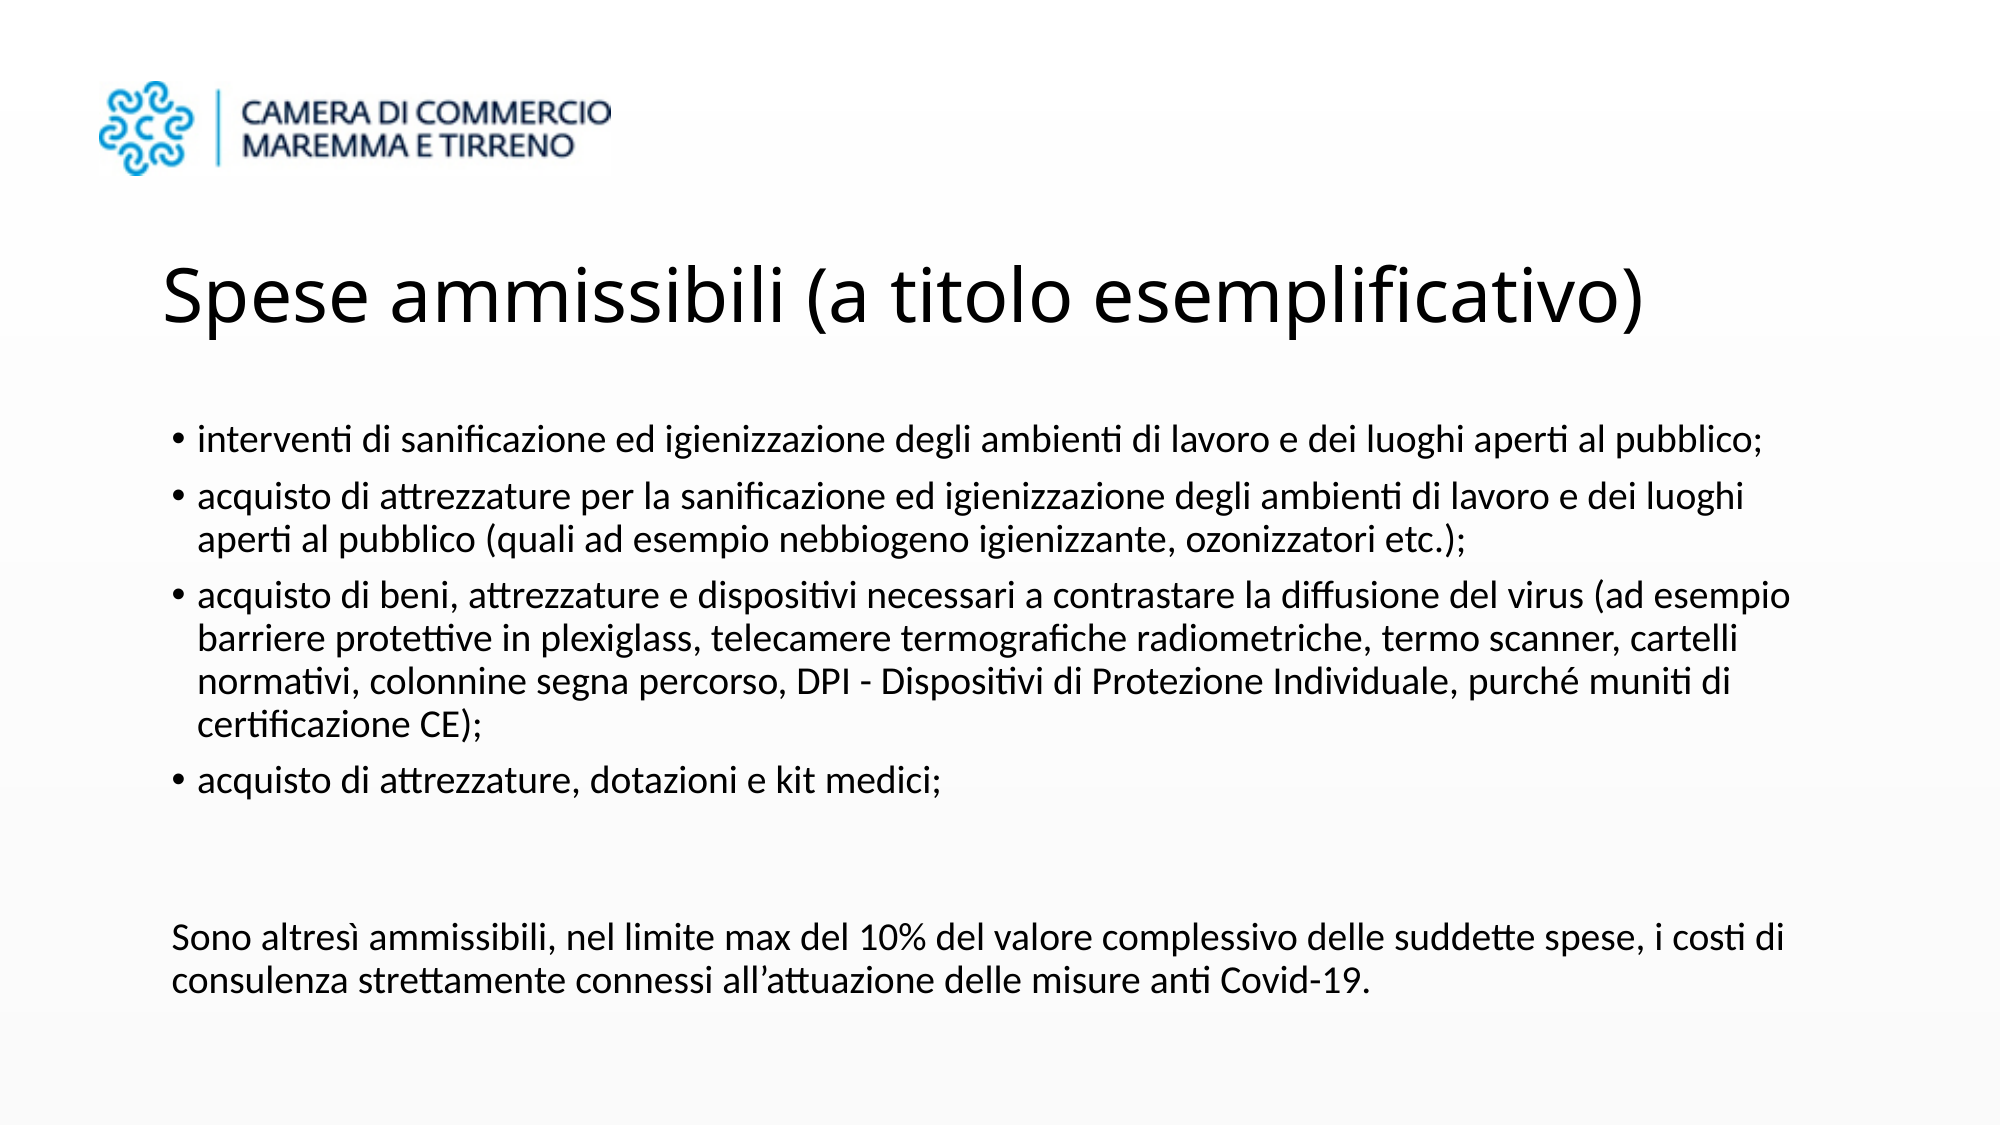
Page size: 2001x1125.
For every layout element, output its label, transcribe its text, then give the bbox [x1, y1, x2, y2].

list interventi di sanificazione ed igienizzazione degli ambienti di lavoro e dei luoghi aperti al pubblico; acquisto di attrezzature per la sanificazione ed igienizzazione degli ambienti di lavoro e dei luoghi aperti al pubblico (quali ad esempio nebbiogeno igienizzante, ozonizzatori etc.); acquisto di beni, attrezzature e dispositivi necessari a contrastare la diffusione del virus (ad esempio barriere protettive in plexiglass, telecamere termografiche radiometriche, termo scanner, cartelli normativi, colonnine segna percorso, DPI - Dispositivi di Protezione Individuale, purché muniti di certificazione CE); acquisto di attrezzature, dotazioni e kit medici; Sono altresì ammissibili, nel limite max del 10% del valore complessivo delle suddette spese, i costi di consulenza strettamente connessi all’attuazione delle misure anti Covid-19. [156, 349, 1863, 1014]
title Spese ammissibili (a titolo esemplificativo) [147, 223, 1854, 374]
picture [99, 81, 611, 176]
